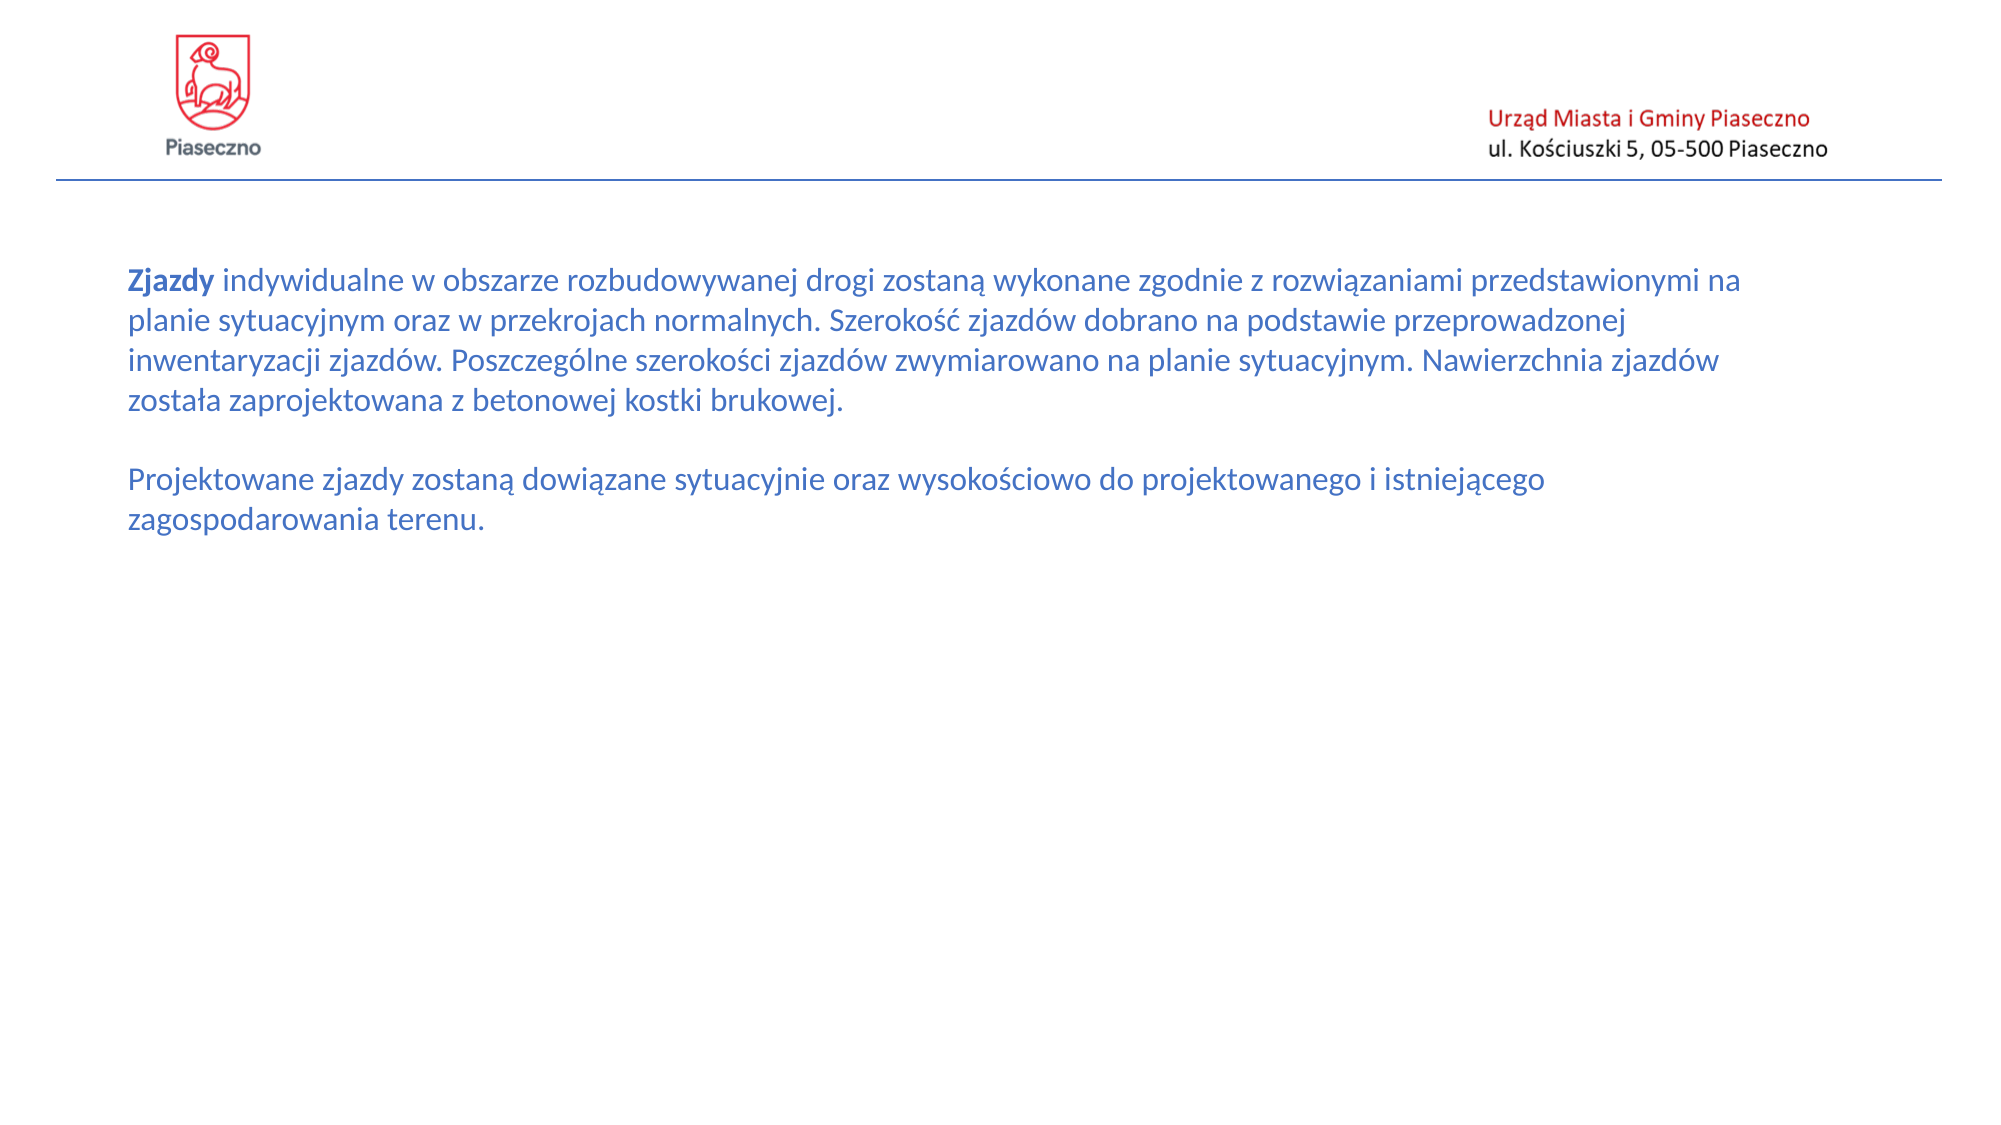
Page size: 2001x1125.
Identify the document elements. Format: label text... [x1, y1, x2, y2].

picture [165, 34, 1855, 179]
text_box Zjazdy indywidualne w obszarze rozbudowywanej drogi zostaną wykonane zgodnie z rozwiązaniami przedstawionymi na planie sytuacyjnym oraz w przekrojach normalnych. Szerokość zjazdów dobrano na podstawie przeprowadzonej inwentaryzacji zjazdów. Poszczególne szerokości zjazdów zwymiarowano na planie sytuacyjnym. Nawierzchnia zjazdów została zaprojektowana z betonowej kostki brukowej. Projektowane zjazdy zostaną dowiązane sytuacyjnie oraz wysokościowo do projektowanego i istniejącego zagospodarowania terenu. [113, 210, 1778, 615]
